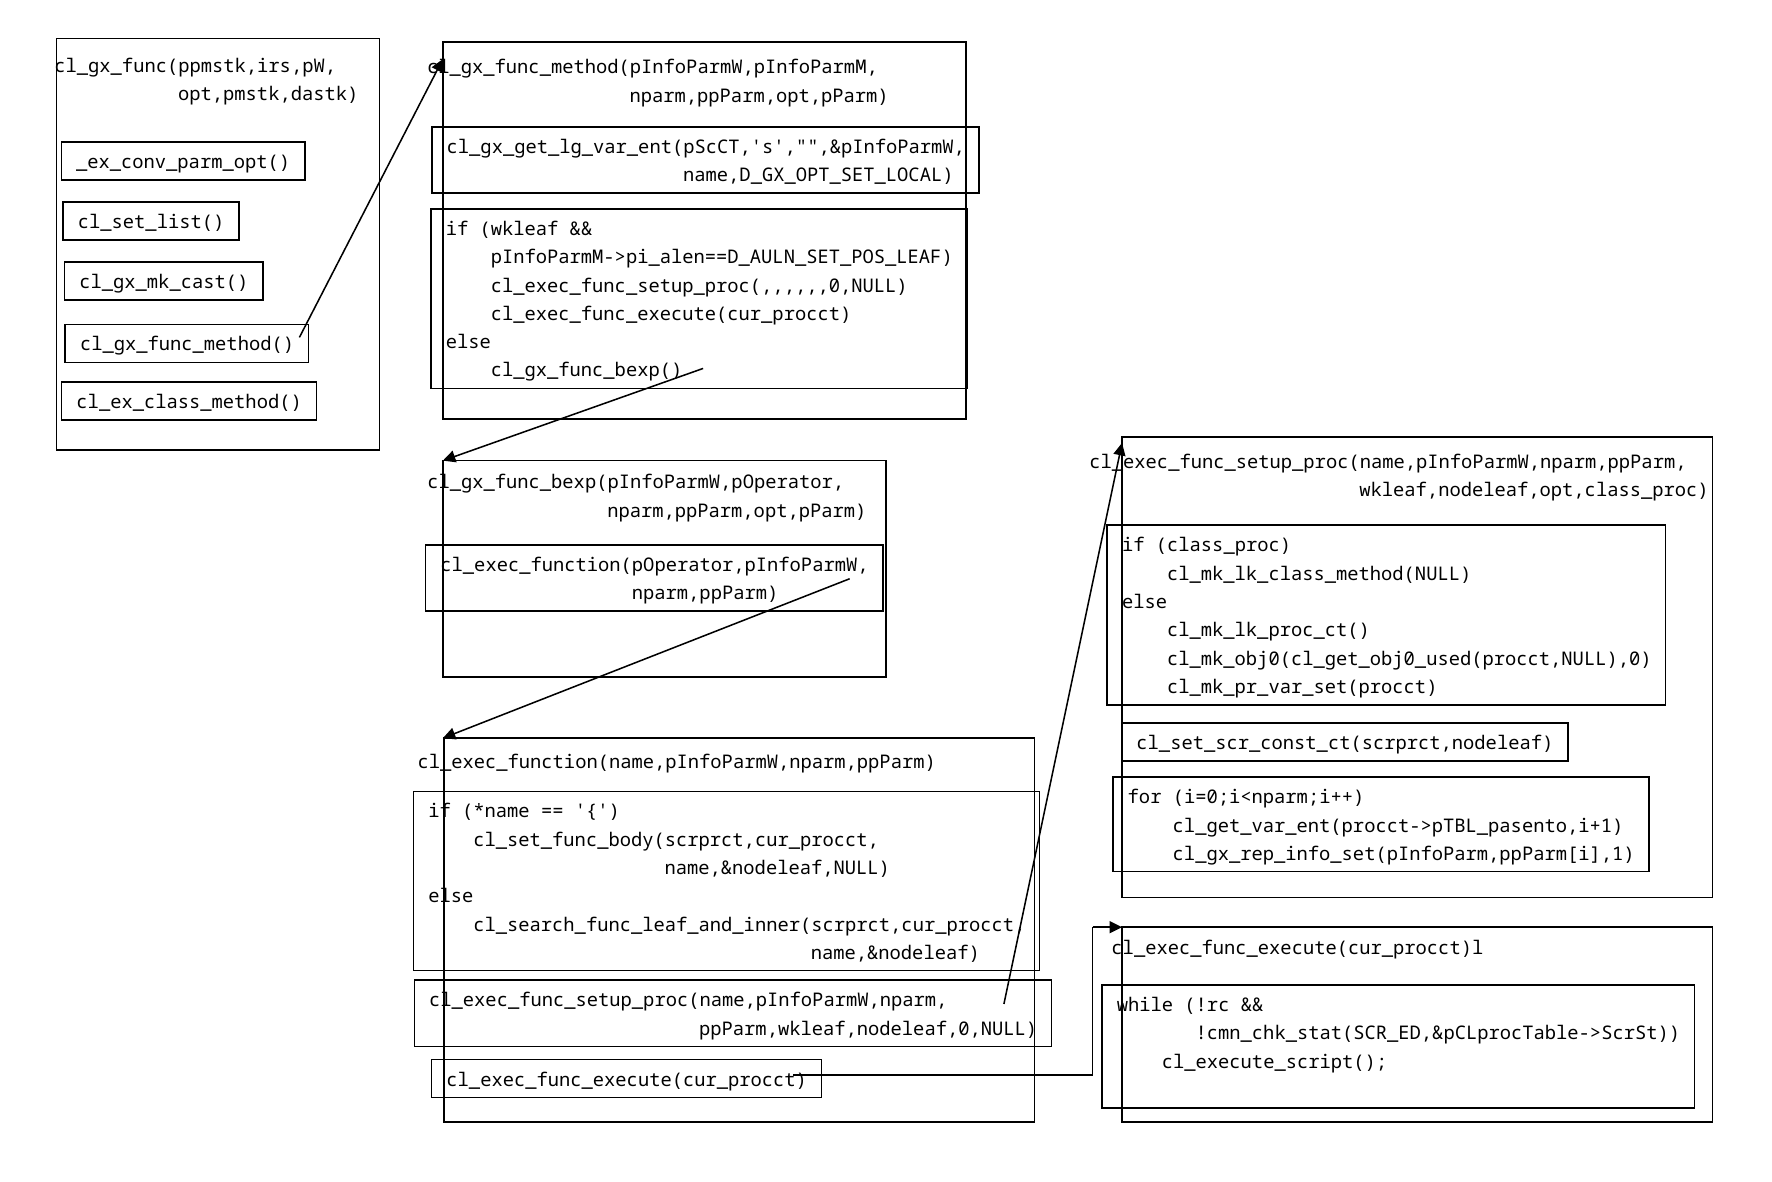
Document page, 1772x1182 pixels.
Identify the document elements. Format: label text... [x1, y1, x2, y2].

text_box cl_gx_get_lg_var_ent(pScCT,'s',"",&pInfoParmW, name,D_GX_OPT_SET_LOCAL) [431, 126, 980, 194]
text_box _ex_conv_parm_opt() [61, 141, 305, 180]
text_box cl_gx_func_bexp(pInfoParmW,pOperator, nparm,ppParm,opt,pParm) [412, 462, 881, 529]
text_box cl_gx_mk_cast() [64, 261, 264, 300]
text_box if (class_proc) cl_mk_lk_class_method(NULL) else cl_mk_lk_proc_ct() cl_mk_obj0(cl_get_obj0_used(procct,NULL),0) cl_mk_pr_var_set(procct) [1107, 525, 1666, 706]
text_box cl_set_list() [63, 202, 240, 241]
text_box if (*name == '{') cl_set_func_body(scrprct,cur_procct, name,&nodeleaf,NULL) else cl_search_func_leaf_and_inner(scrprct,cur_procct, name,&nodeleaf) [413, 791, 1040, 971]
text_box cl_set_scr_const_ct(scrprct,nodeleaf) [1121, 722, 1568, 761]
text_box cl_gx_func(ppmstk,irs,pW, opt,pmstk,dastk) [39, 46, 373, 113]
text_box if (*name == '{') cl_set_func_body(scrprct,cur_procct, name,&nodeleaf,NULL) else cl_search_func_leaf_and_inner(scrprct,cur_procct, name,&nodeleaf) [1012, 842, 1040, 971]
text_box cl_exec_func_execute(cur_procct)l [1096, 928, 1498, 967]
text_box cl_gx_func_method() [65, 324, 309, 363]
text_box cl_exec_func_setup_proc(name,pInfoParmW,nparm,ppParm, wkleaf,nodeleaf,opt,class_proc) [1074, 441, 1724, 508]
text_box cl_exec_function(name,pInfoParmW,nparm,ppParm) [402, 742, 950, 781]
text_box while (!rc && !cmn_chk_stat(SCR_ED,&pCLprocTable->ScrSt)) cl_execute_script(); [1102, 984, 1695, 1108]
text_box cl_exec_function(pOperator,pInfoParmW, nparm,ppParm) [425, 544, 883, 612]
text_box for (i=0;i<nparm;i++) cl_get_var_ent(procct->pTBL_pasento,i+1) cl_gx_rep_info_set(pInfoParm,ppParm[i],1) [1112, 777, 1649, 872]
text_box cl_exec_func_setup_proc(name,pInfoParmW,nparm, ppParm,wkleaf,nodeleaf,0,NULL) [414, 980, 1052, 1047]
text_box cl_ex_class_method() [61, 381, 317, 420]
text_box cl_gx_func_method(pInfoParmW,pInfoParmM, nparm,ppParm,opt,pParm) [412, 47, 904, 114]
text_box cl_exec_func_execute(cur_procct) [431, 1059, 822, 1098]
text_box if (wkleaf && pInfoParmM->pi_alen==D_AULN_SET_POS_LEAF) cl_exec_func_setup_proc(,,,,,,0,NULL) cl_exec_func_execute(cur_procct) else cl_gx_func_bexp() [431, 208, 968, 389]
